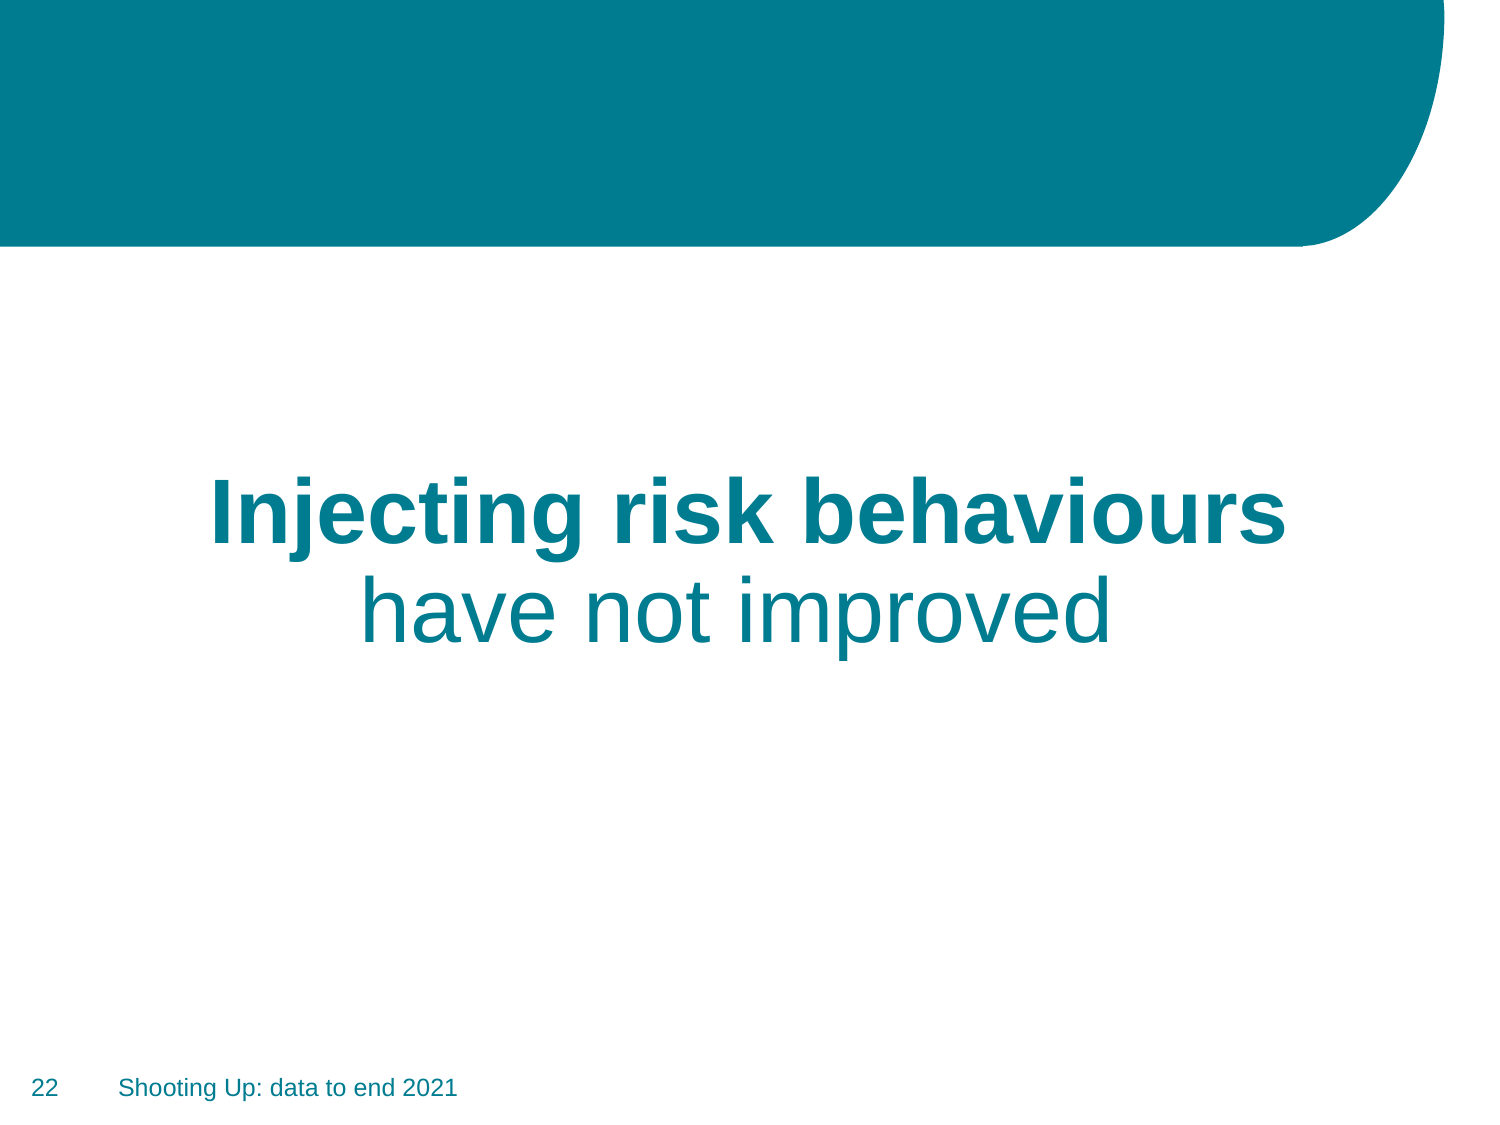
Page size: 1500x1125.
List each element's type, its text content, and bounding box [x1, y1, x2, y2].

text_box Shooting Up: data to end 2021 [103, 1056, 1335, 1116]
text_box [16, 1056, 90, 1117]
title Injecting risk behaviours have not improved [136, 456, 1364, 528]
